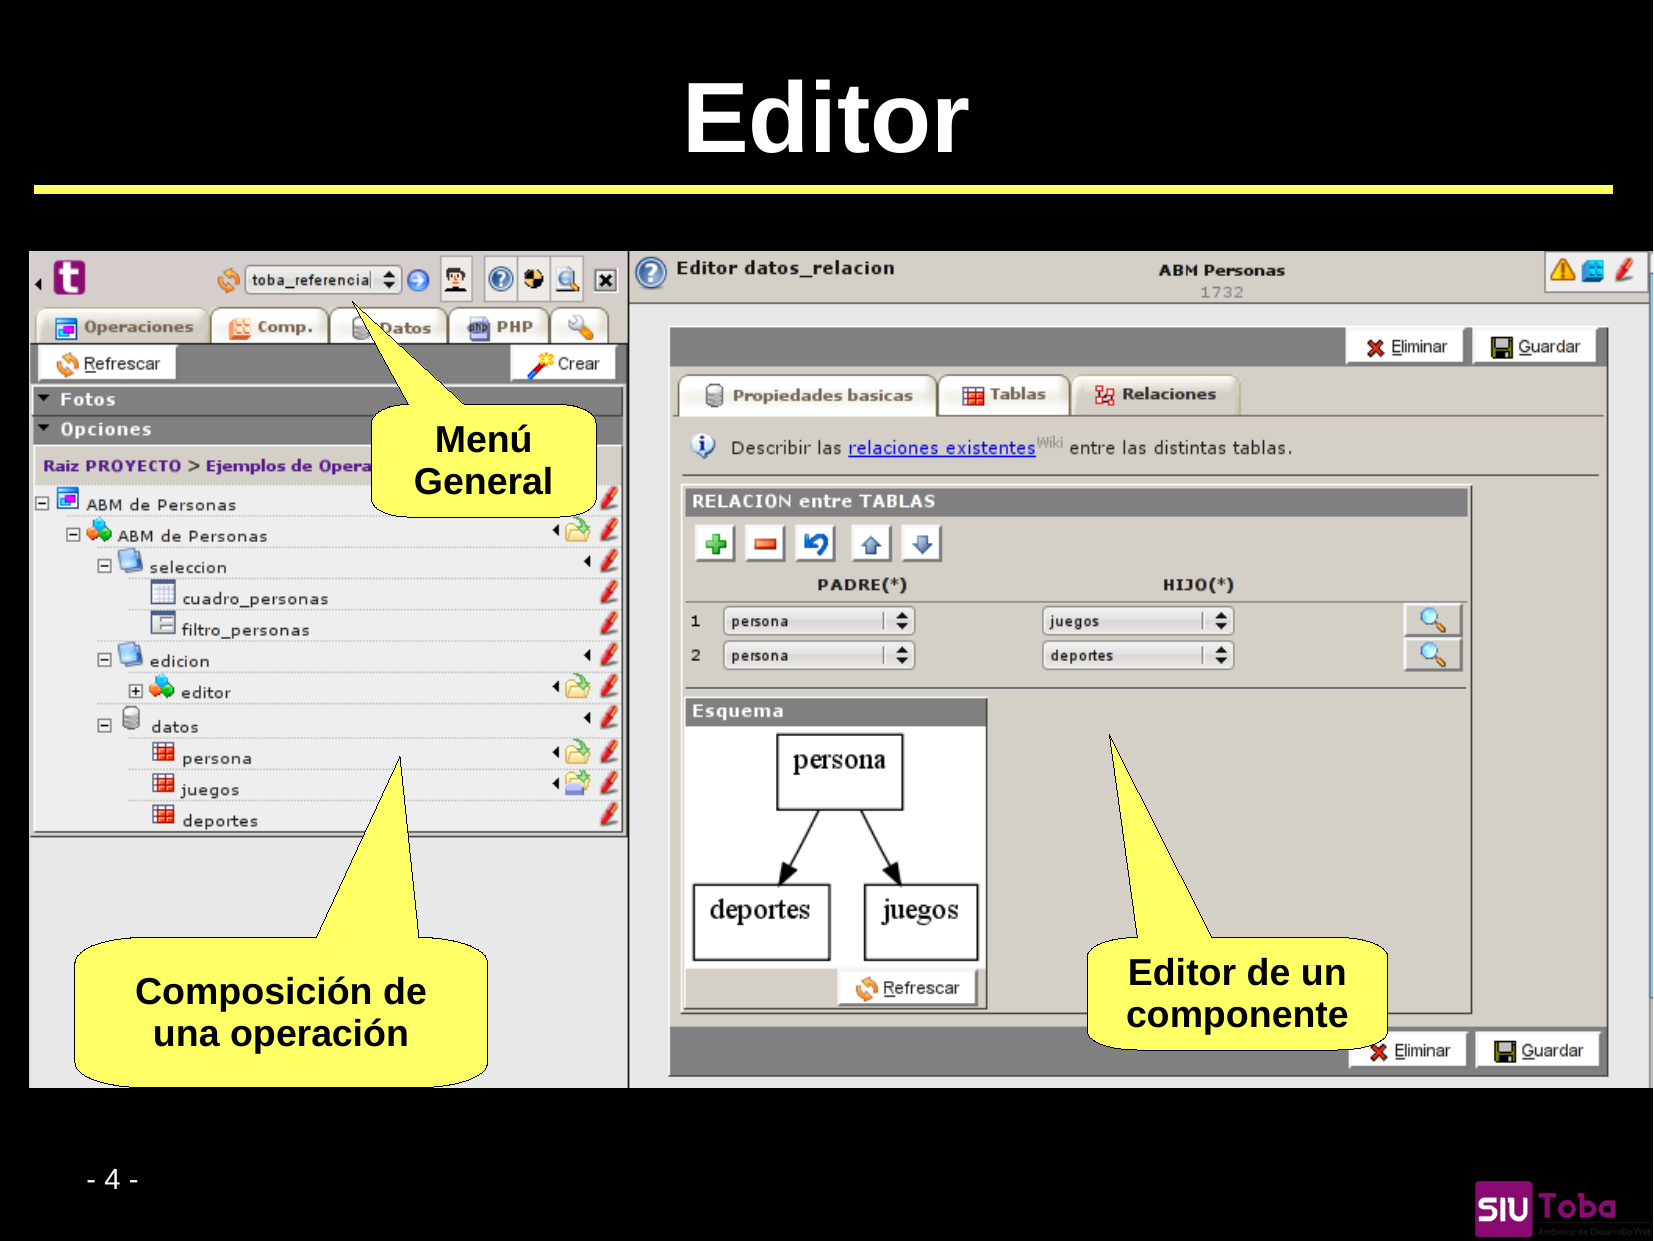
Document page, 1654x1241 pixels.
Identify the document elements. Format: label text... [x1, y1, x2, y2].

picture [29, 251, 1653, 1088]
text_box Composición de una operación [74, 756, 488, 1088]
title Editor [58, 54, 1594, 181]
text_box Editor de un componente [1087, 734, 1388, 1051]
text_box Menú General [352, 301, 597, 518]
picture [1475, 1181, 1652, 1237]
